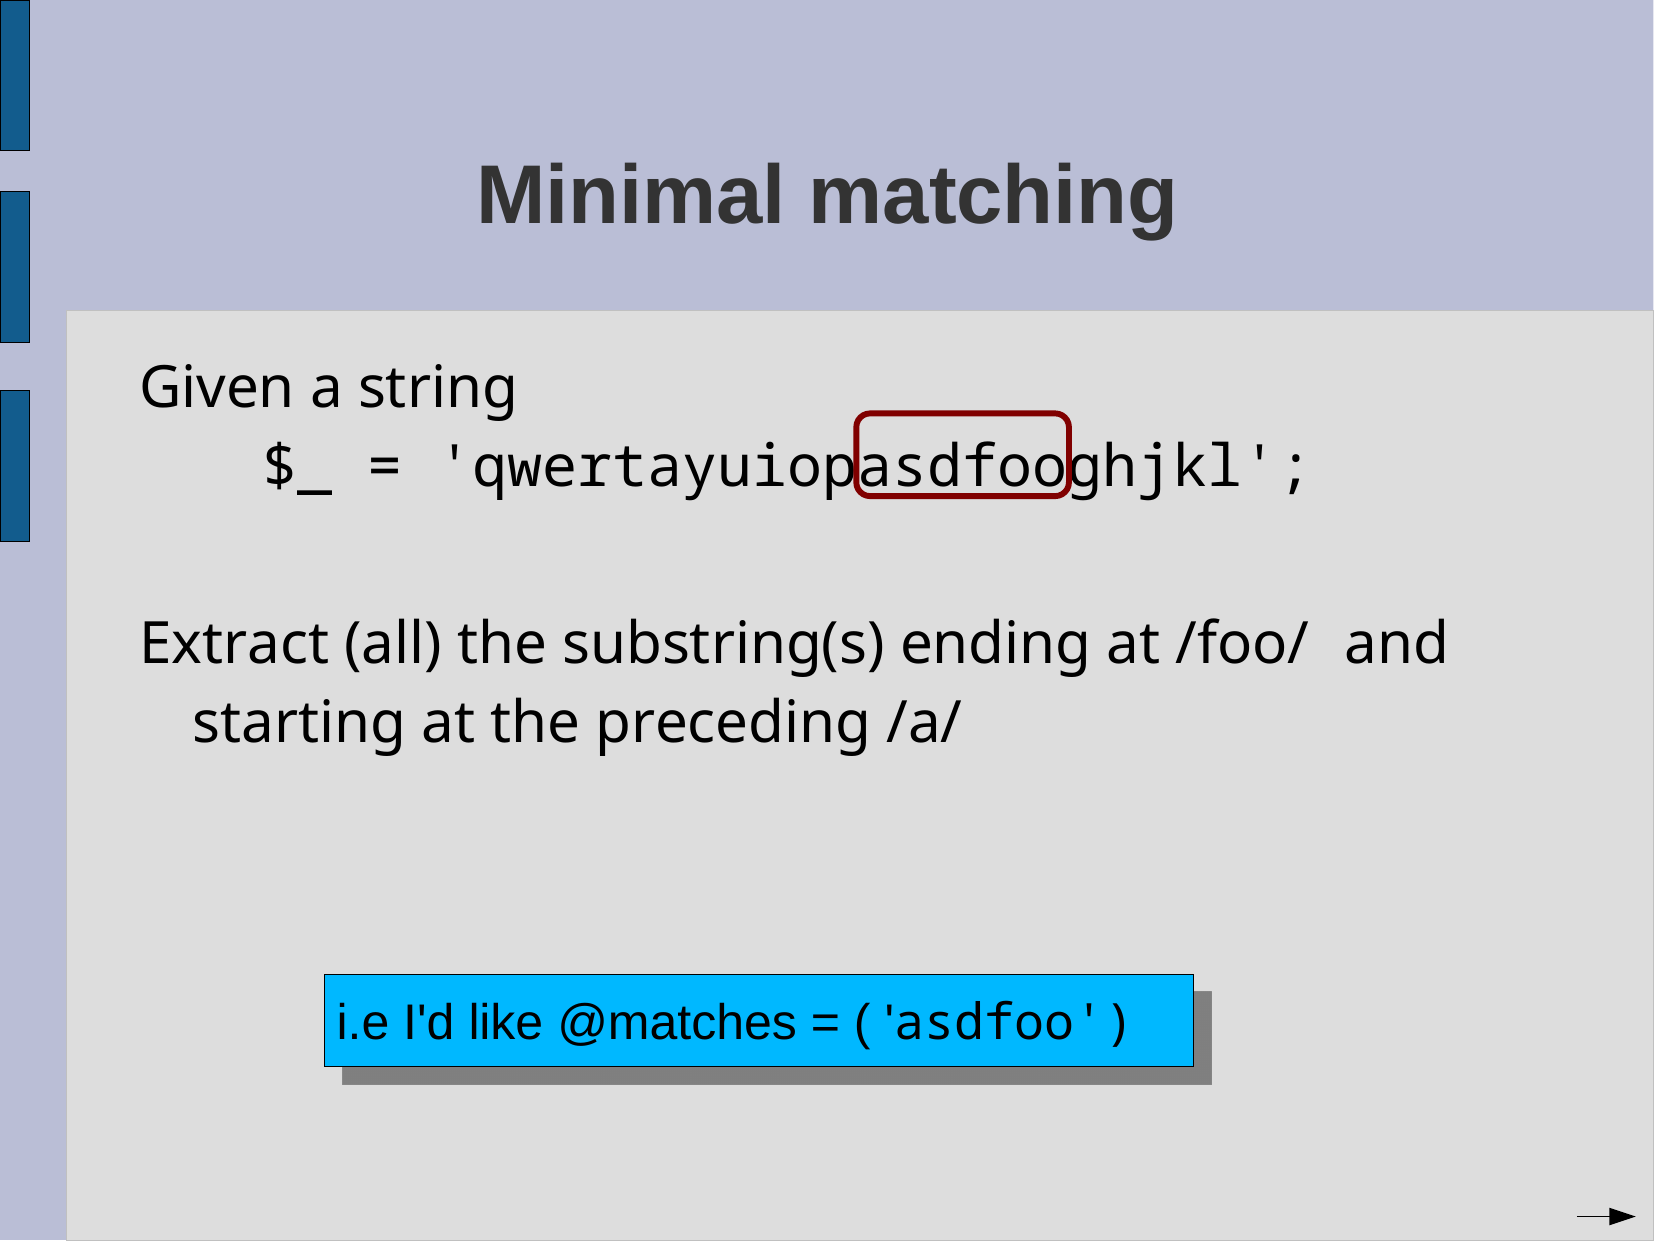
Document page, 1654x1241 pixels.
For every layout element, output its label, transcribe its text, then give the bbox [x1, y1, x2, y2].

list Given a string $_ = 'qwertayuiopasdfooghjkl'; Extract (all) the substring(s) ending at /foo/ and starting at the preceding /a/ [121, 344, 1534, 982]
title Minimal matching [121, 91, 1534, 299]
text_box i.e I'd like @matches = ( 'asdfoo') [324, 974, 1194, 1054]
